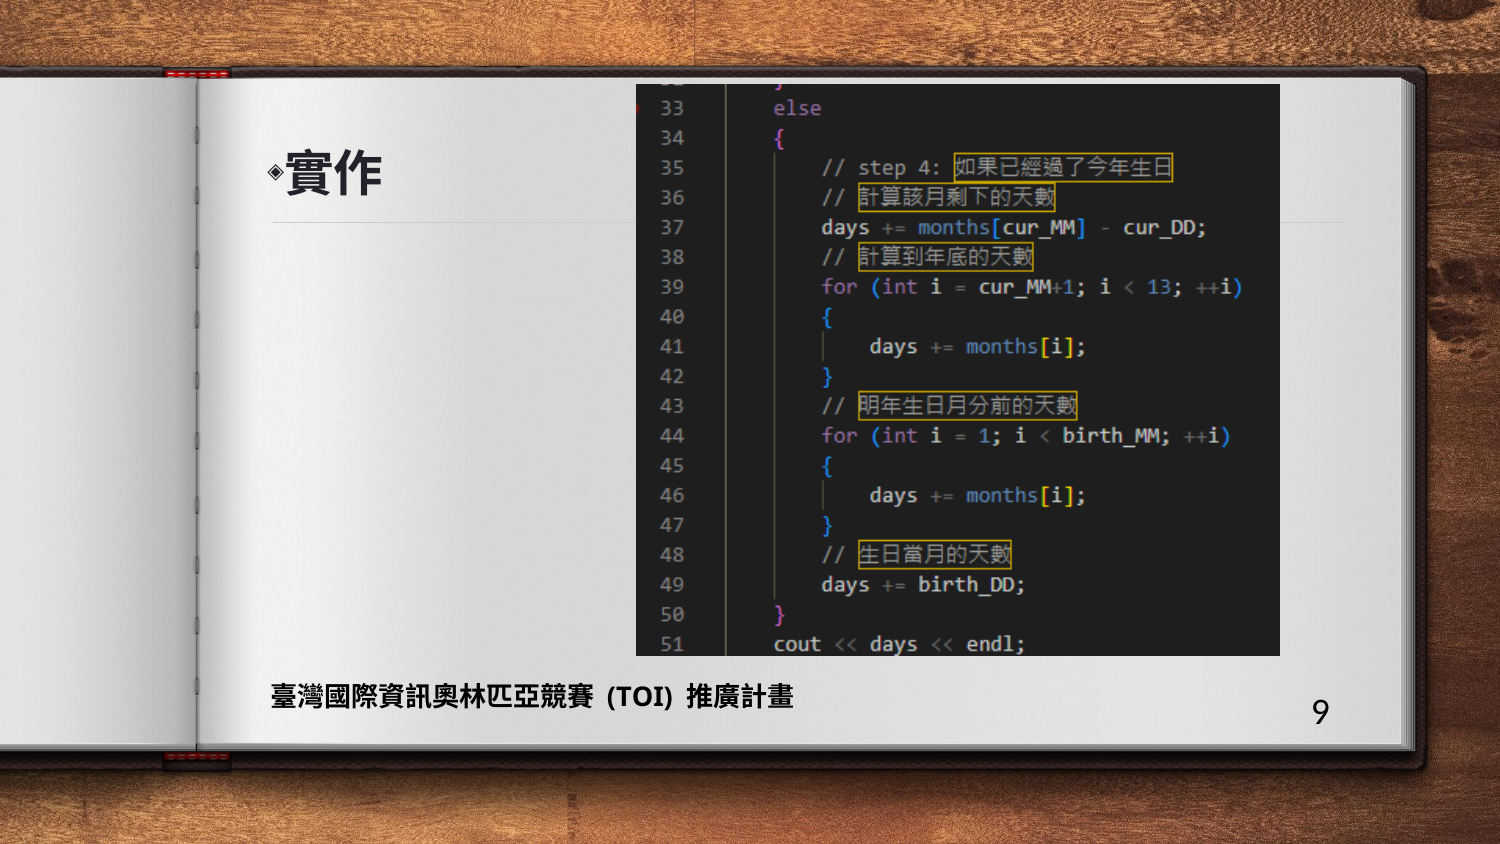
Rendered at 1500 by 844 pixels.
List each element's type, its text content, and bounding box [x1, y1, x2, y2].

text_box 9 [1295, 672, 1386, 737]
picture [636, 84, 1280, 656]
list 實作 [252, 126, 636, 216]
